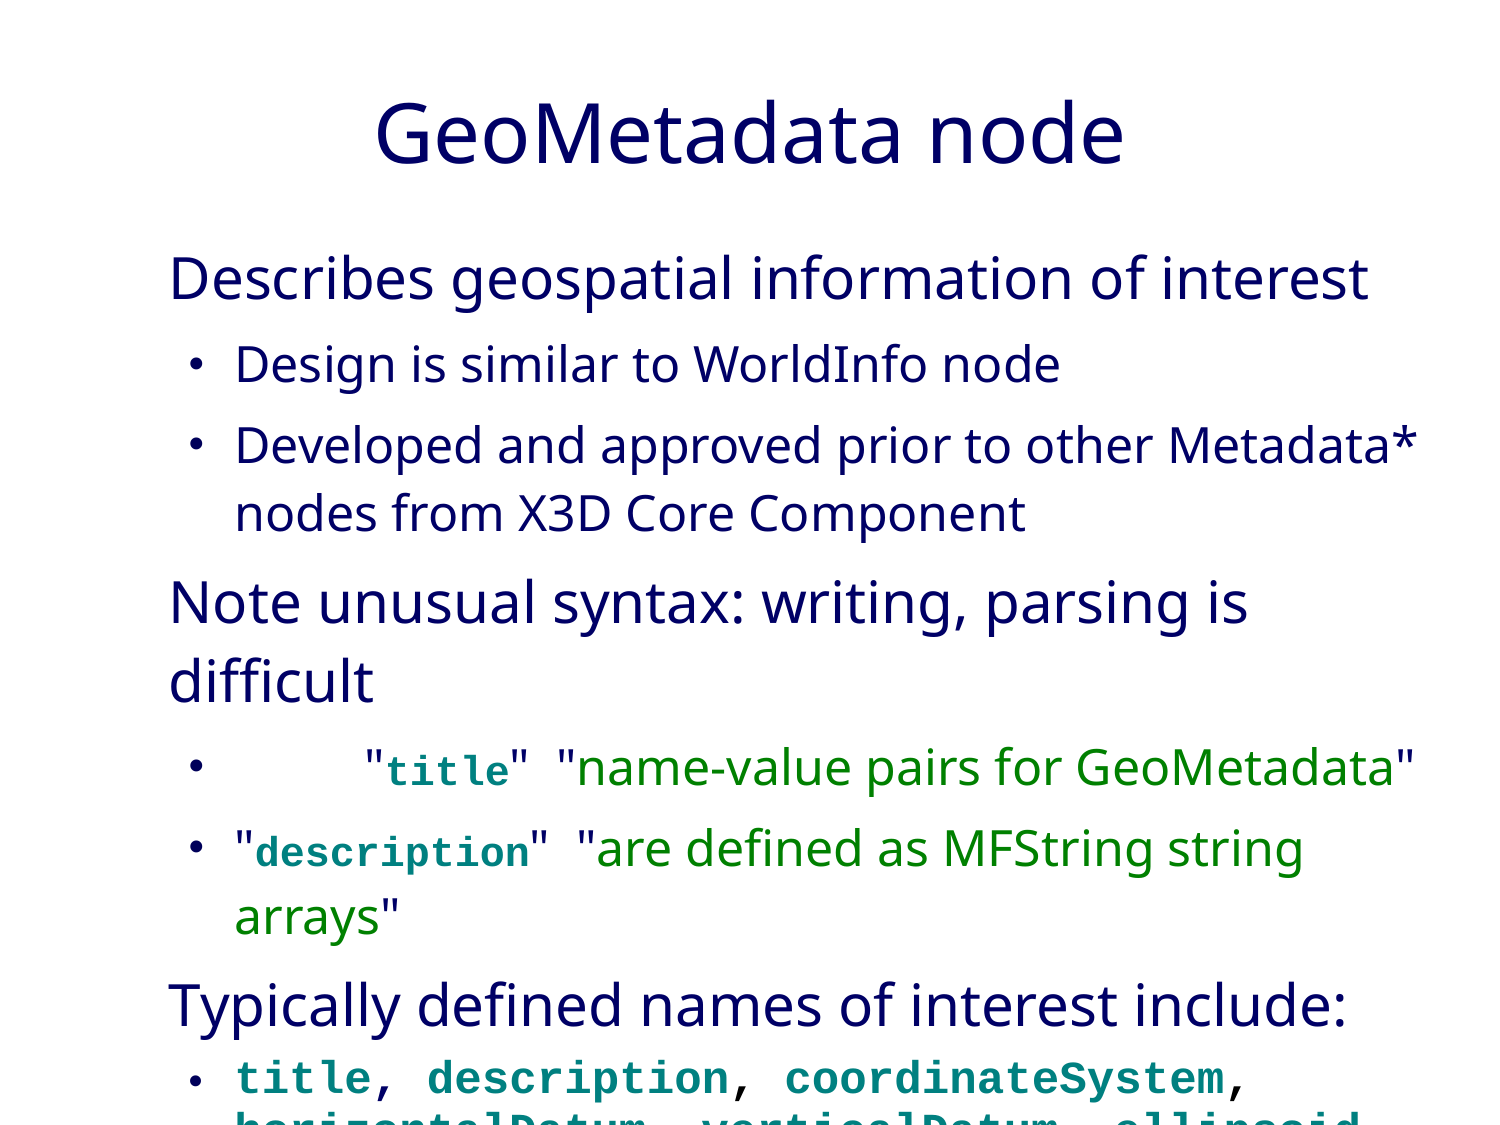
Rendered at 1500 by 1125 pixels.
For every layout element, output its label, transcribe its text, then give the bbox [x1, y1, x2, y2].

title GeoMetadata node [112, 44, 1388, 218]
list Describes geospatial information of interest Design is similar to WorldInfo node Developed and approved prior to other Metadata* nodes from X3D Core Component Note unusual syntax: writing, parsing is difficult "title" "name-value pairs for GeoMetadata" "description" "are defined as MFString string arrays" Typically defined names of interest include: title, description, coordinateSystem, horizontalDatum, verticalDatum, ellipsoid, extent, resolution, originator, copyright, date, metadataFormat, dataUrl, dataFormat [112, 237, 1463, 1053]
